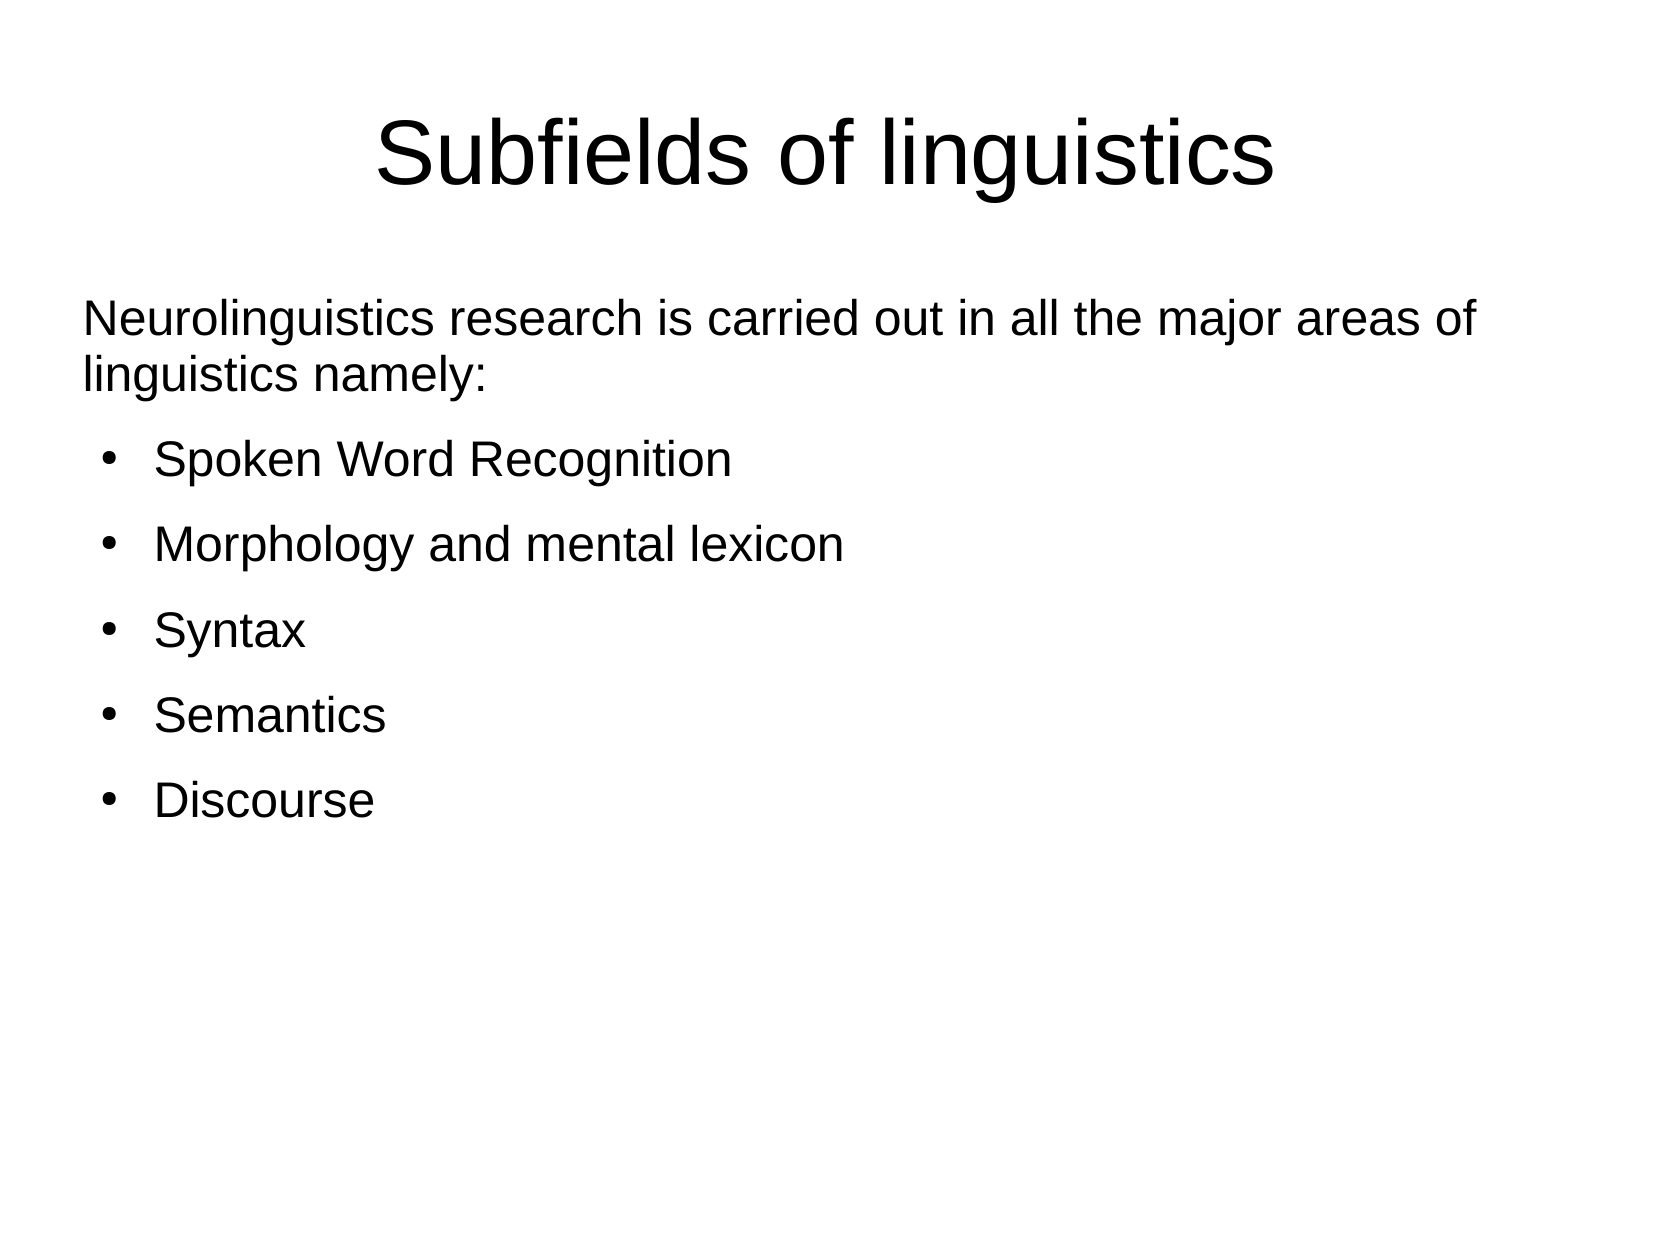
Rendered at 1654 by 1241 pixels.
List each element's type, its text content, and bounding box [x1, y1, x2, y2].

list Neurolinguistics research is carried out in all the major areas of linguistics namely: Spoken Word Recognition Morphology and mental lexicon Syntax Semantics Discourse [82, 290, 1538, 1010]
title Subfields of linguistics [82, 49, 1571, 257]
